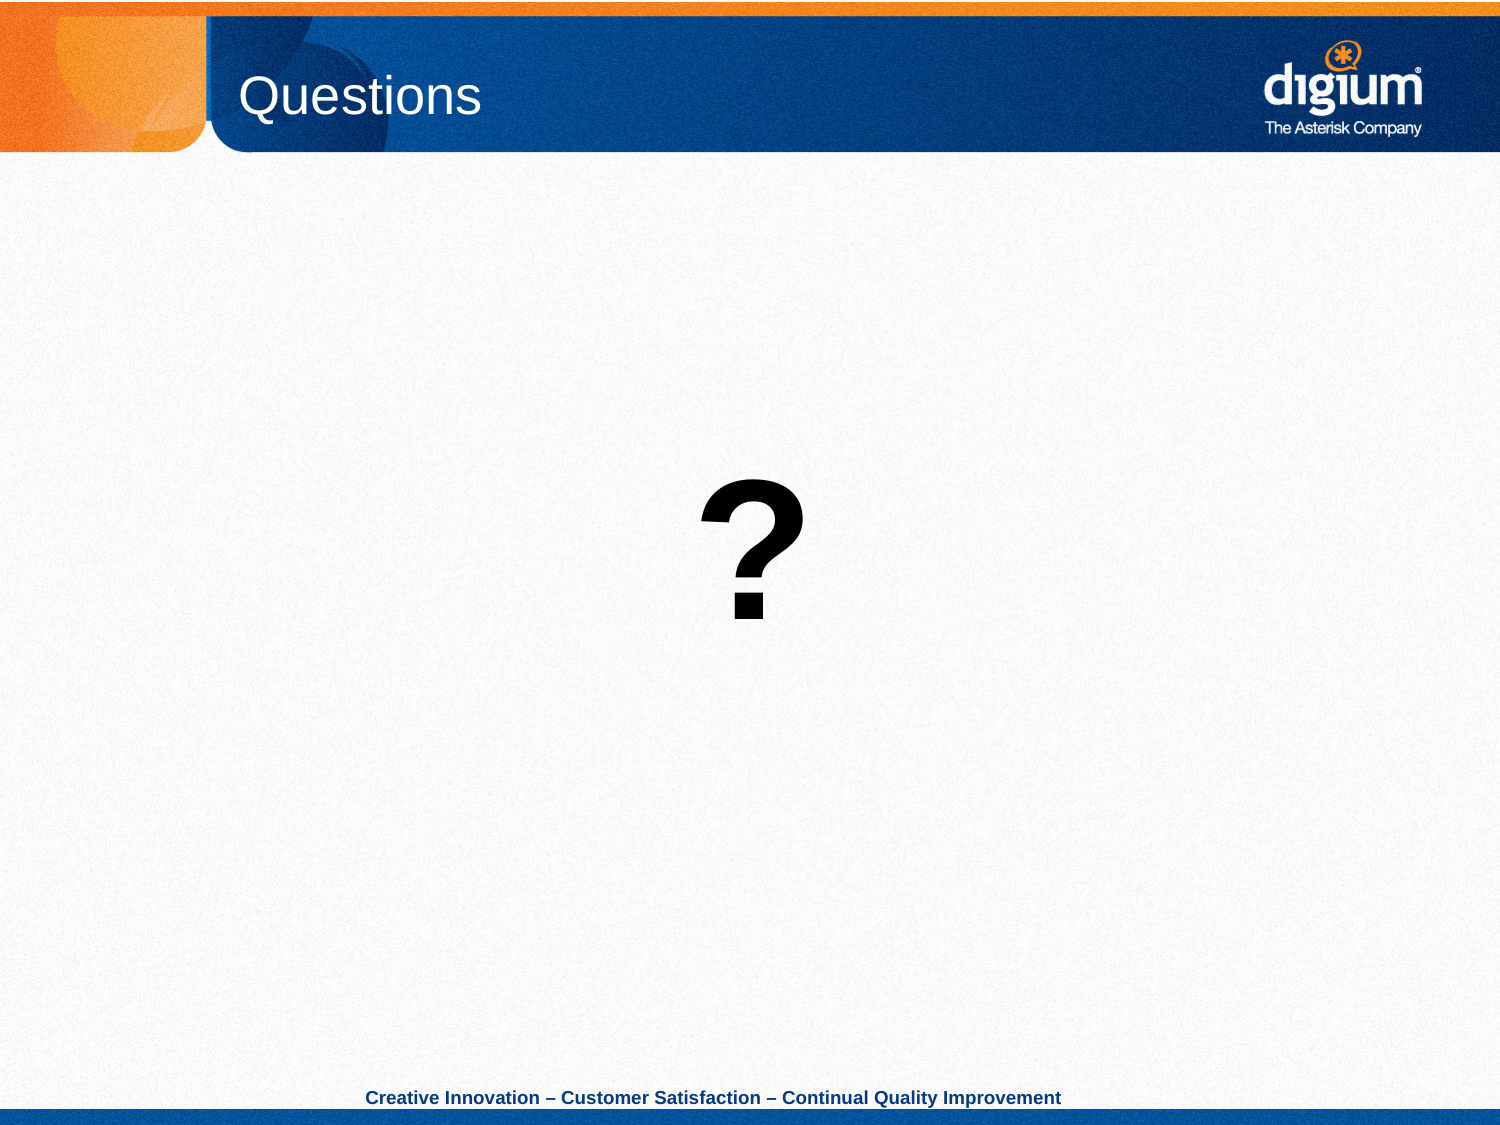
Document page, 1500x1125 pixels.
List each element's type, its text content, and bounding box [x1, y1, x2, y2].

title Questions [238, 27, 1243, 127]
subtitle ? [206, 224, 1301, 877]
picture [0, 2, 1500, 1125]
